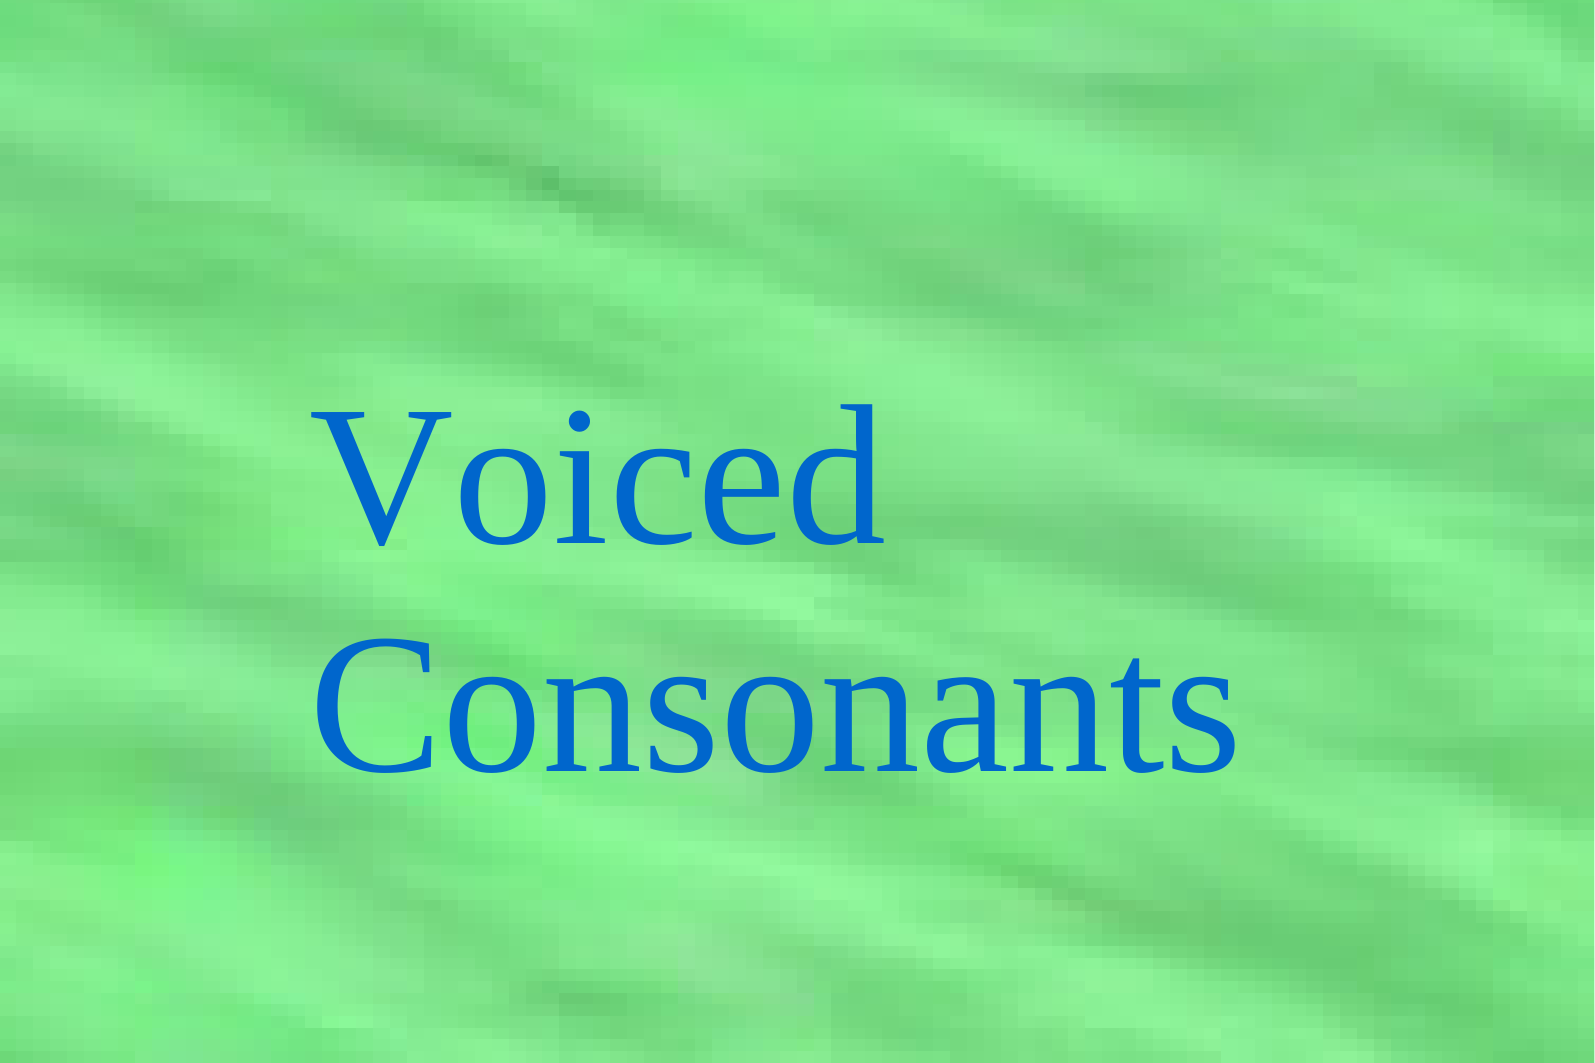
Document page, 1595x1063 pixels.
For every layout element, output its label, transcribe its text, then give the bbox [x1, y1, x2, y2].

picture [0, 0, 1595, 1063]
text_box Voiced Consonants [309, 360, 1302, 817]
